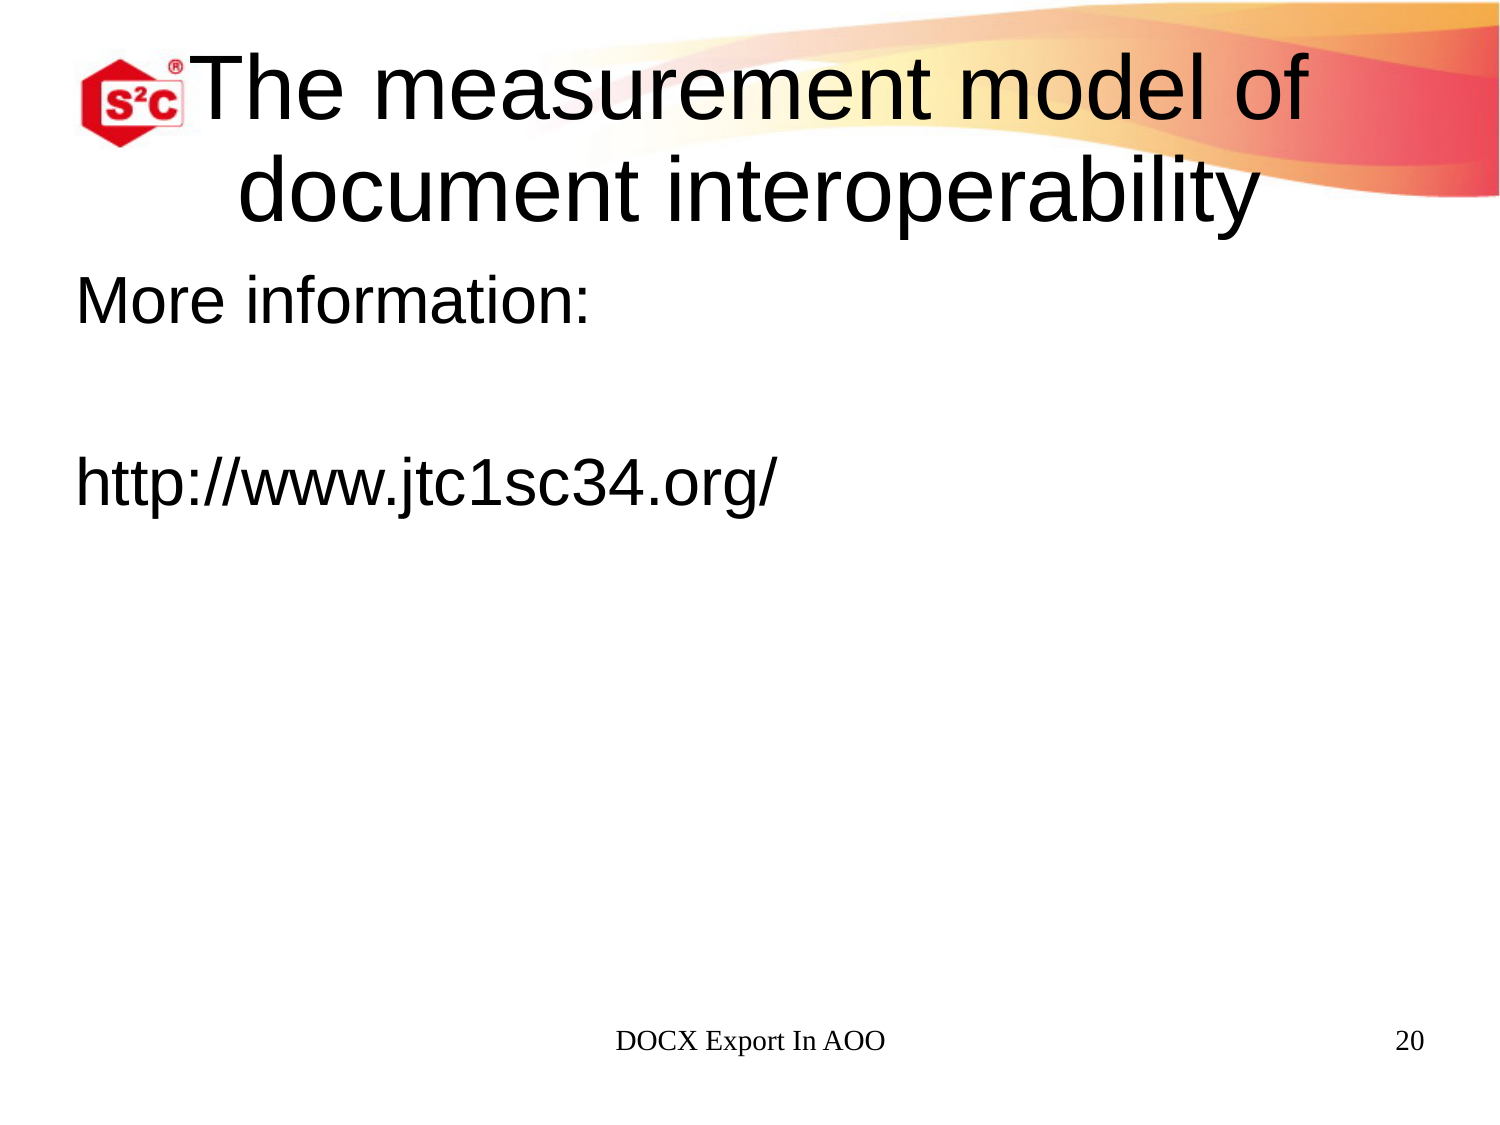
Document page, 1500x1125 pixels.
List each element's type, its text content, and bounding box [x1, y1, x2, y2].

list More information: http://www.jtc1sc34.org/ [75, 263, 1425, 1006]
picture [0, 0, 1500, 1125]
title The measurement model of document interoperability [75, 36, 1425, 242]
